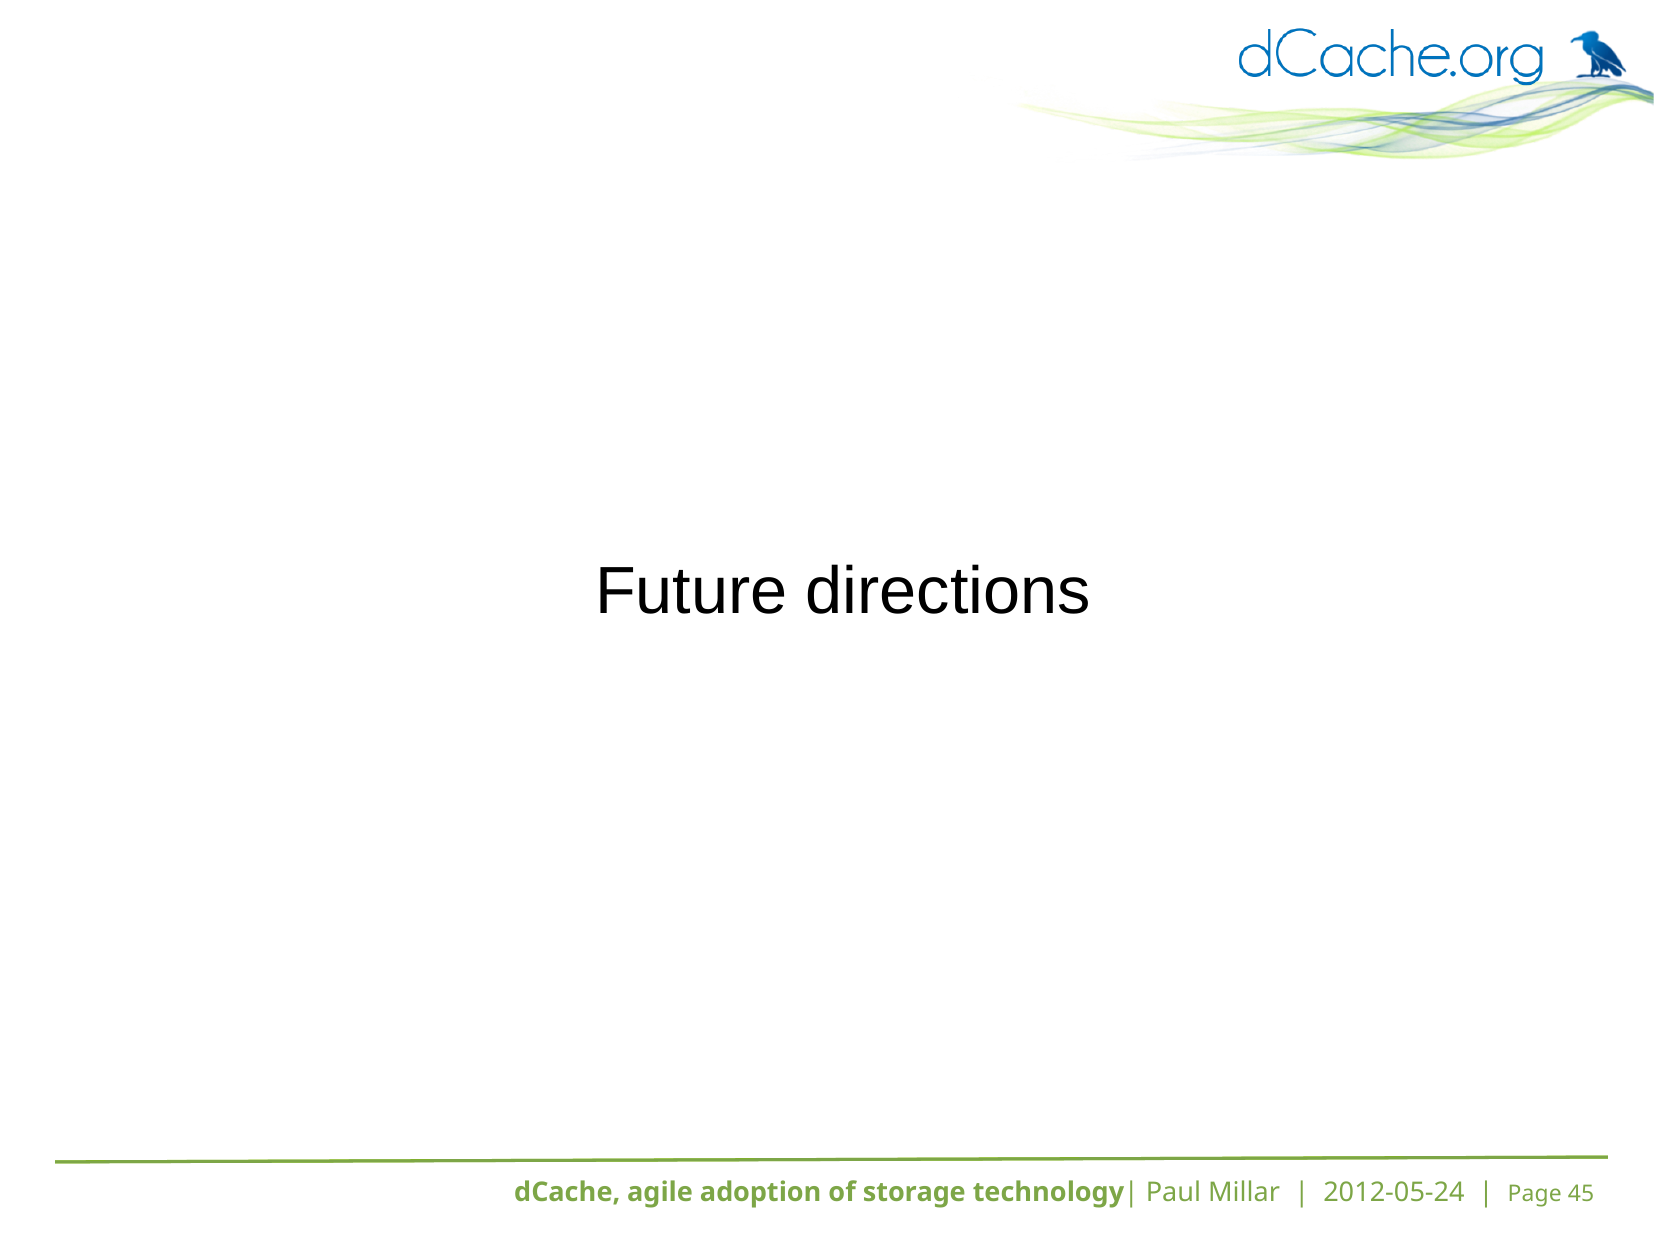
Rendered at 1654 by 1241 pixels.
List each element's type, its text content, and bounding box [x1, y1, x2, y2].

subtitle Future directions [82, 158, 1605, 1023]
picture [956, 16, 1654, 169]
